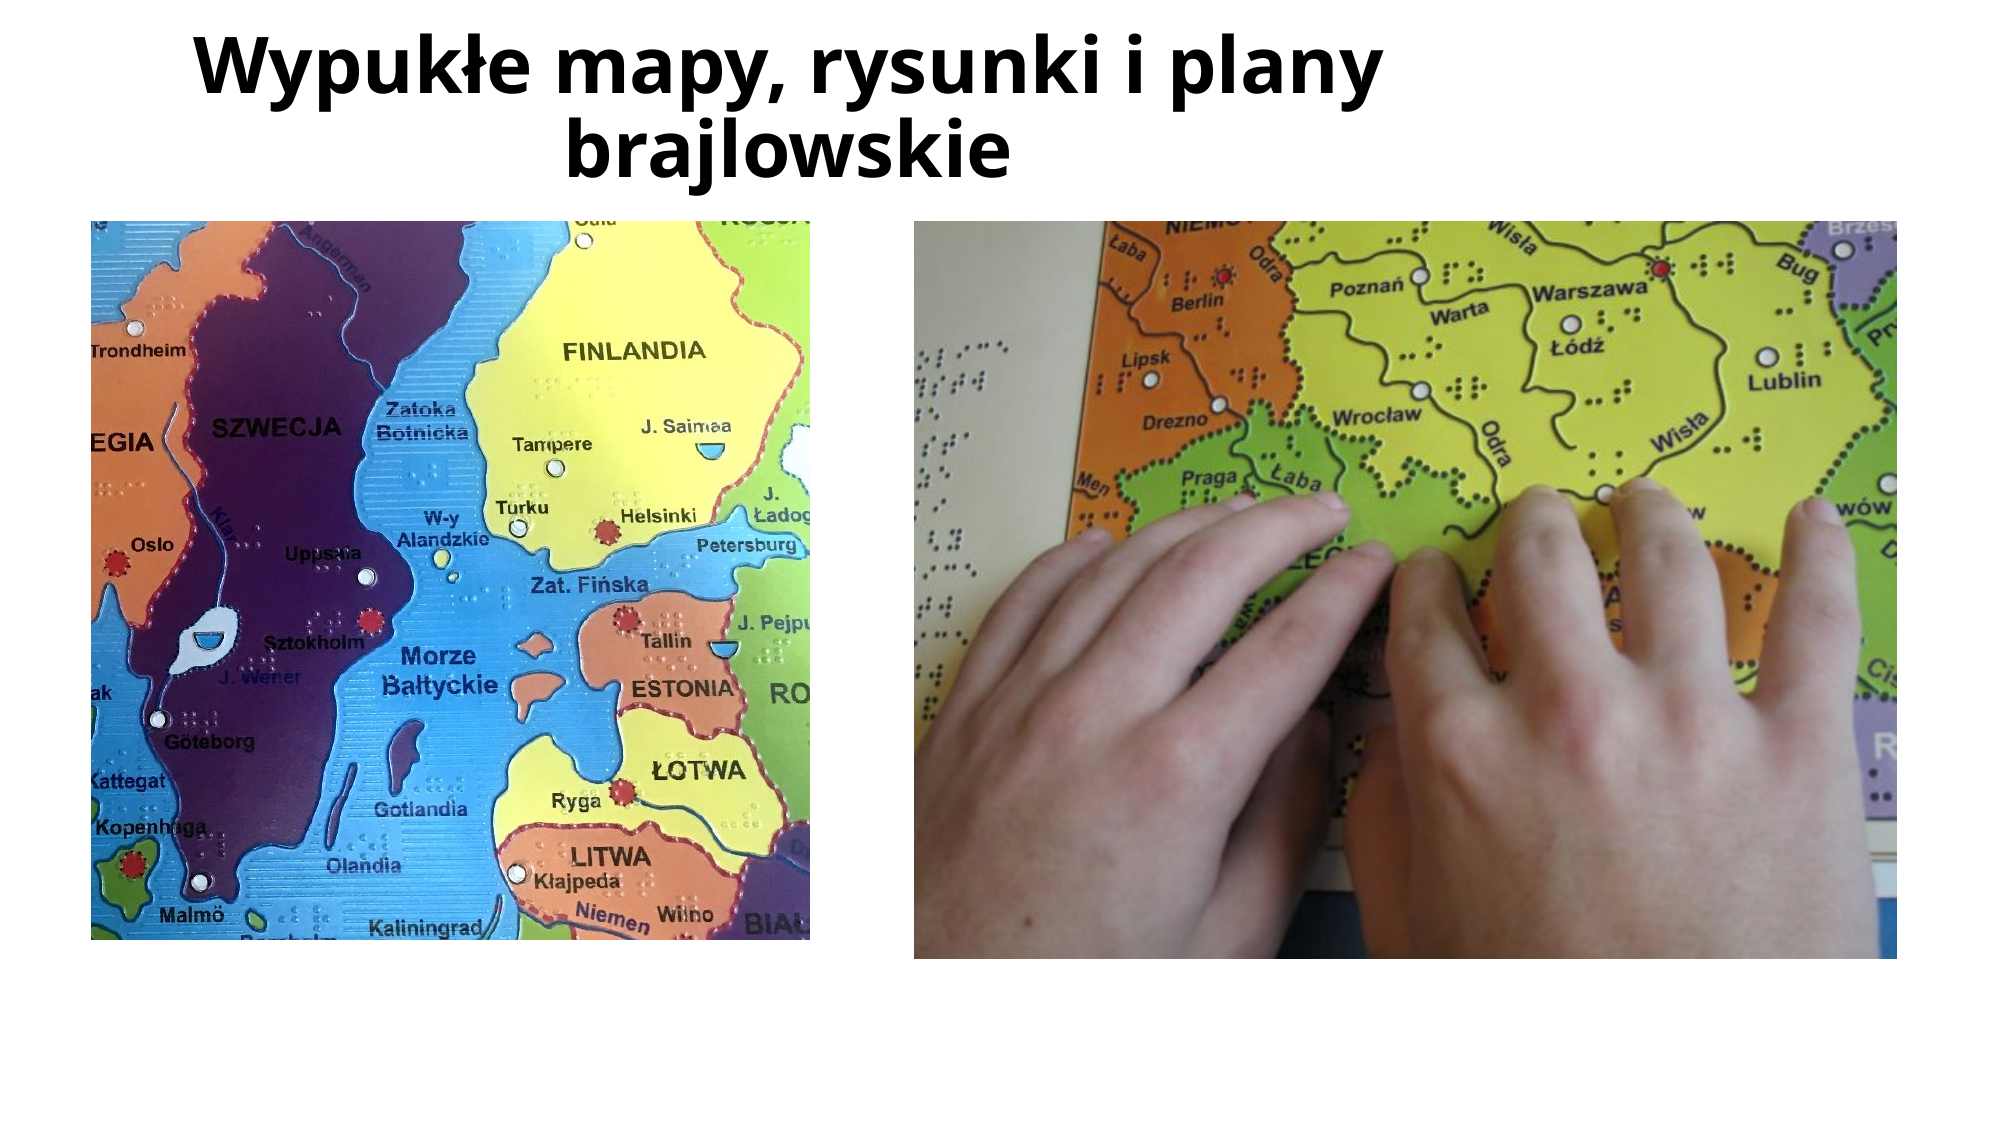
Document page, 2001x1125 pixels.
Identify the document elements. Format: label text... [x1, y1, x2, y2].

picture [914, 221, 1897, 959]
title Wypukłe mapy, rysunki i plany brajlowskie [38, 18, 1539, 203]
picture [91, 221, 810, 940]
